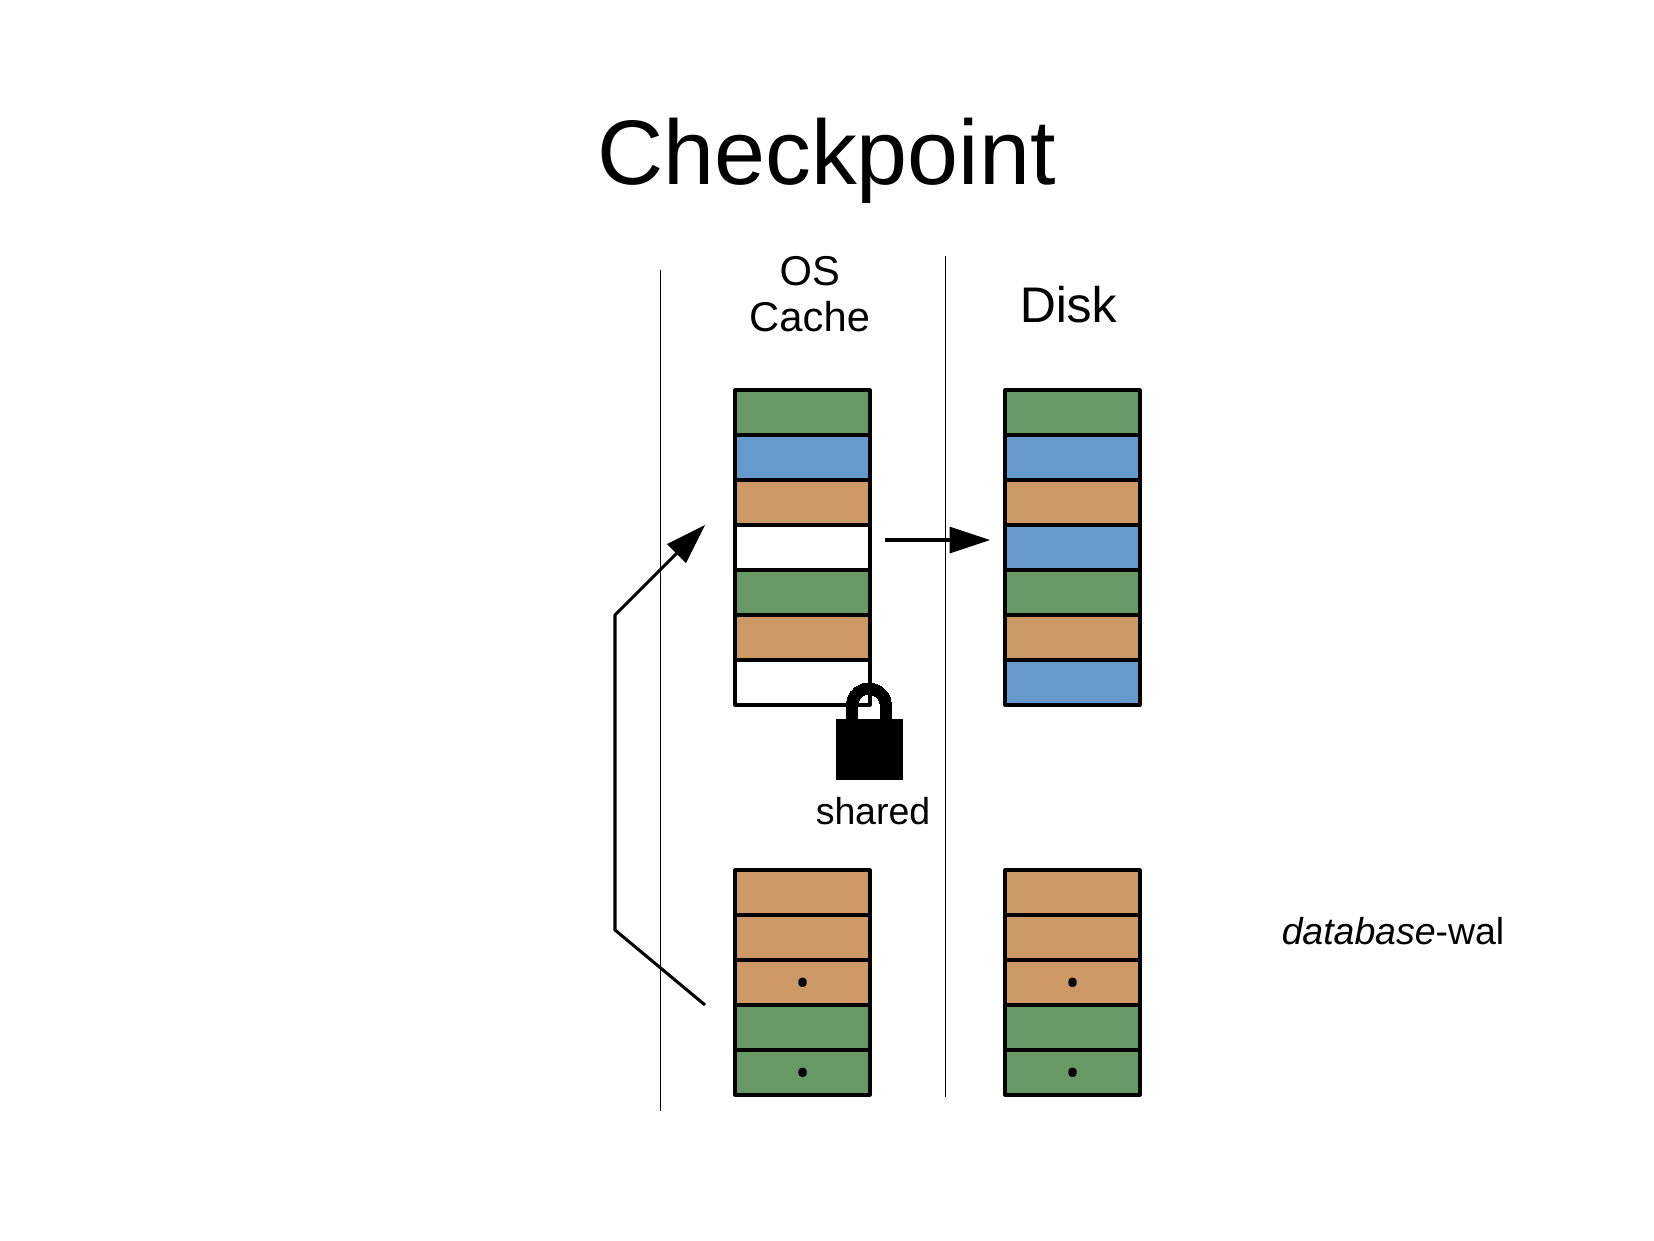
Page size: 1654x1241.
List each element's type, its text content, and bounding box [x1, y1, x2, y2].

text_box • [735, 1050, 871, 1096]
title Checkpoint [82, 49, 1571, 257]
text_box • [735, 960, 871, 1005]
text_box [735, 870, 871, 960]
text_box [1005, 1005, 1141, 1050]
text_box database-wal [1267, 903, 1576, 961]
text_box • [1005, 960, 1141, 1005]
text_box [735, 1005, 871, 1050]
text_box [735, 390, 903, 780]
text_box [1005, 870, 1141, 960]
text_box [1005, 390, 1141, 706]
text_box Disk [1005, 270, 1132, 342]
text_box OS Cache [734, 240, 916, 349]
text_box shared [801, 783, 946, 840]
text_box • [1005, 1050, 1141, 1096]
